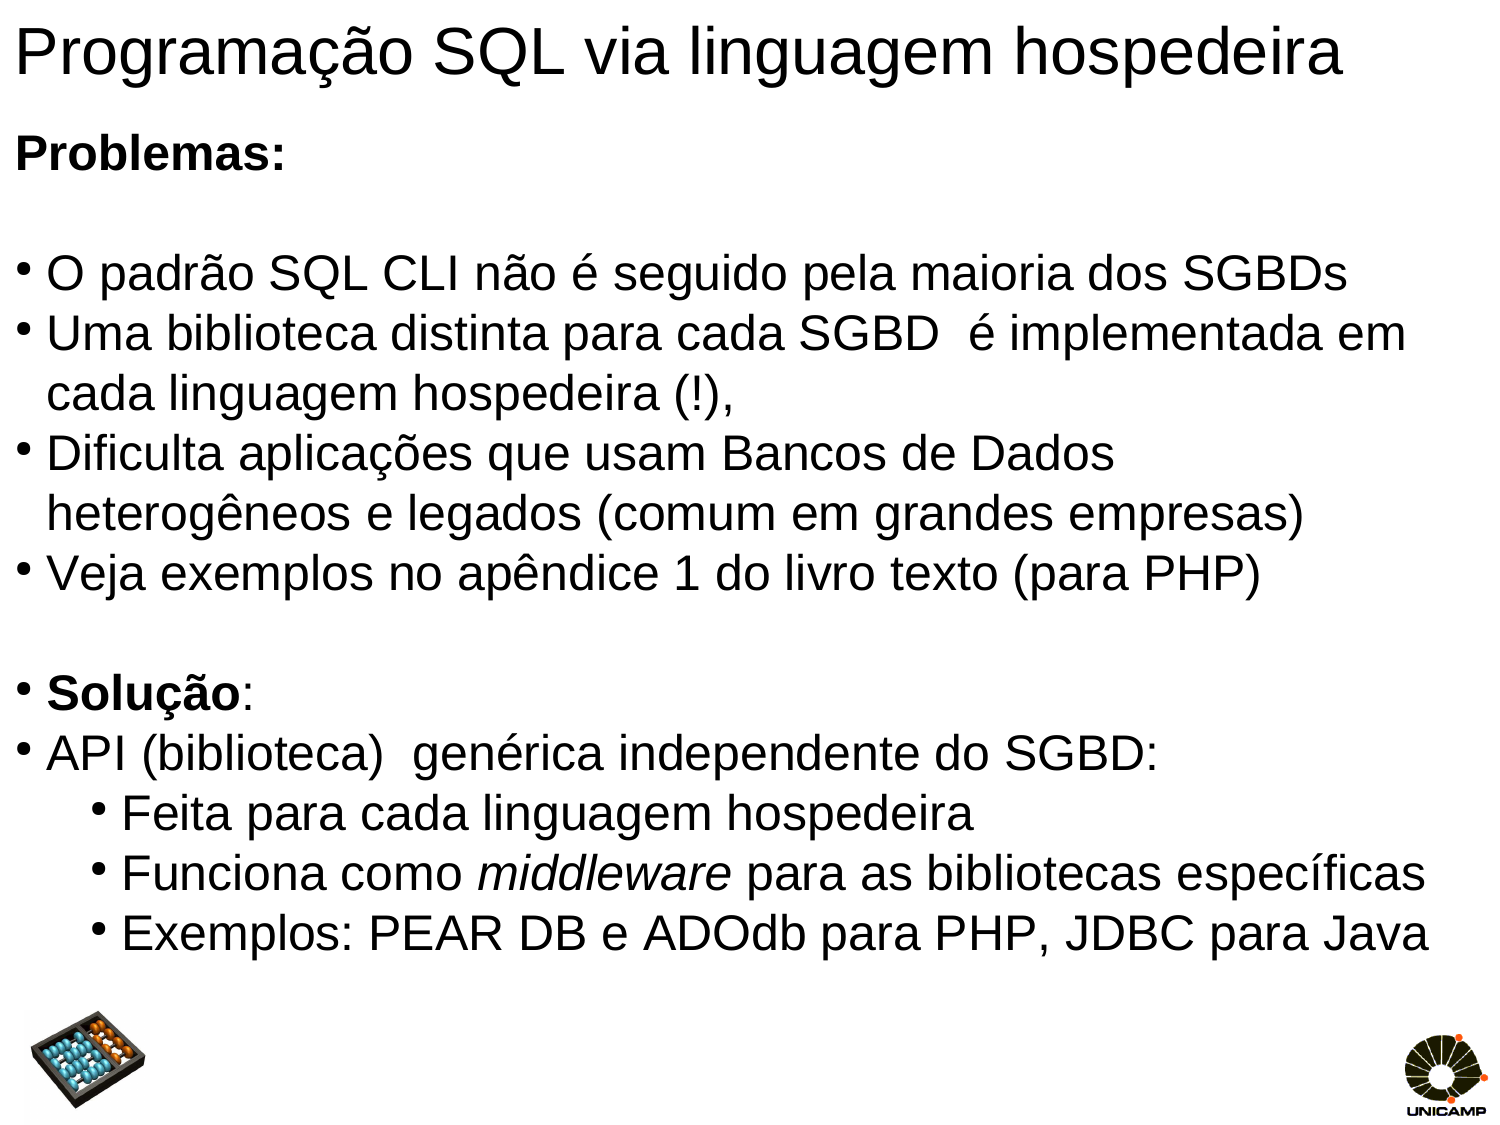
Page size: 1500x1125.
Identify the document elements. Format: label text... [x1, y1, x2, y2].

text_box Programação SQL via linguagem hospedeira [0, 0, 1463, 95]
text_box Problemas: O padrão SQL CLI não é seguido pela maioria dos SGBDs Uma biblioteca distinta para cada SGBD é implementada em cada linguagem hospedeira (!), Dificulta aplicações que usam Bancos de Dados heterogêneos e legados (comum em grandes empresas) Veja exemplos no apêndice 1 do livro texto (para PHP) Solução: API (biblioteca) genérica independente do SGBD: Feita para cada linguagem hospedeira Funciona como middleware para as bibliotecas específicas Exemplos: PEAR DB e ADOdb para PHP, JDBC para Java [0, 112, 1500, 1028]
